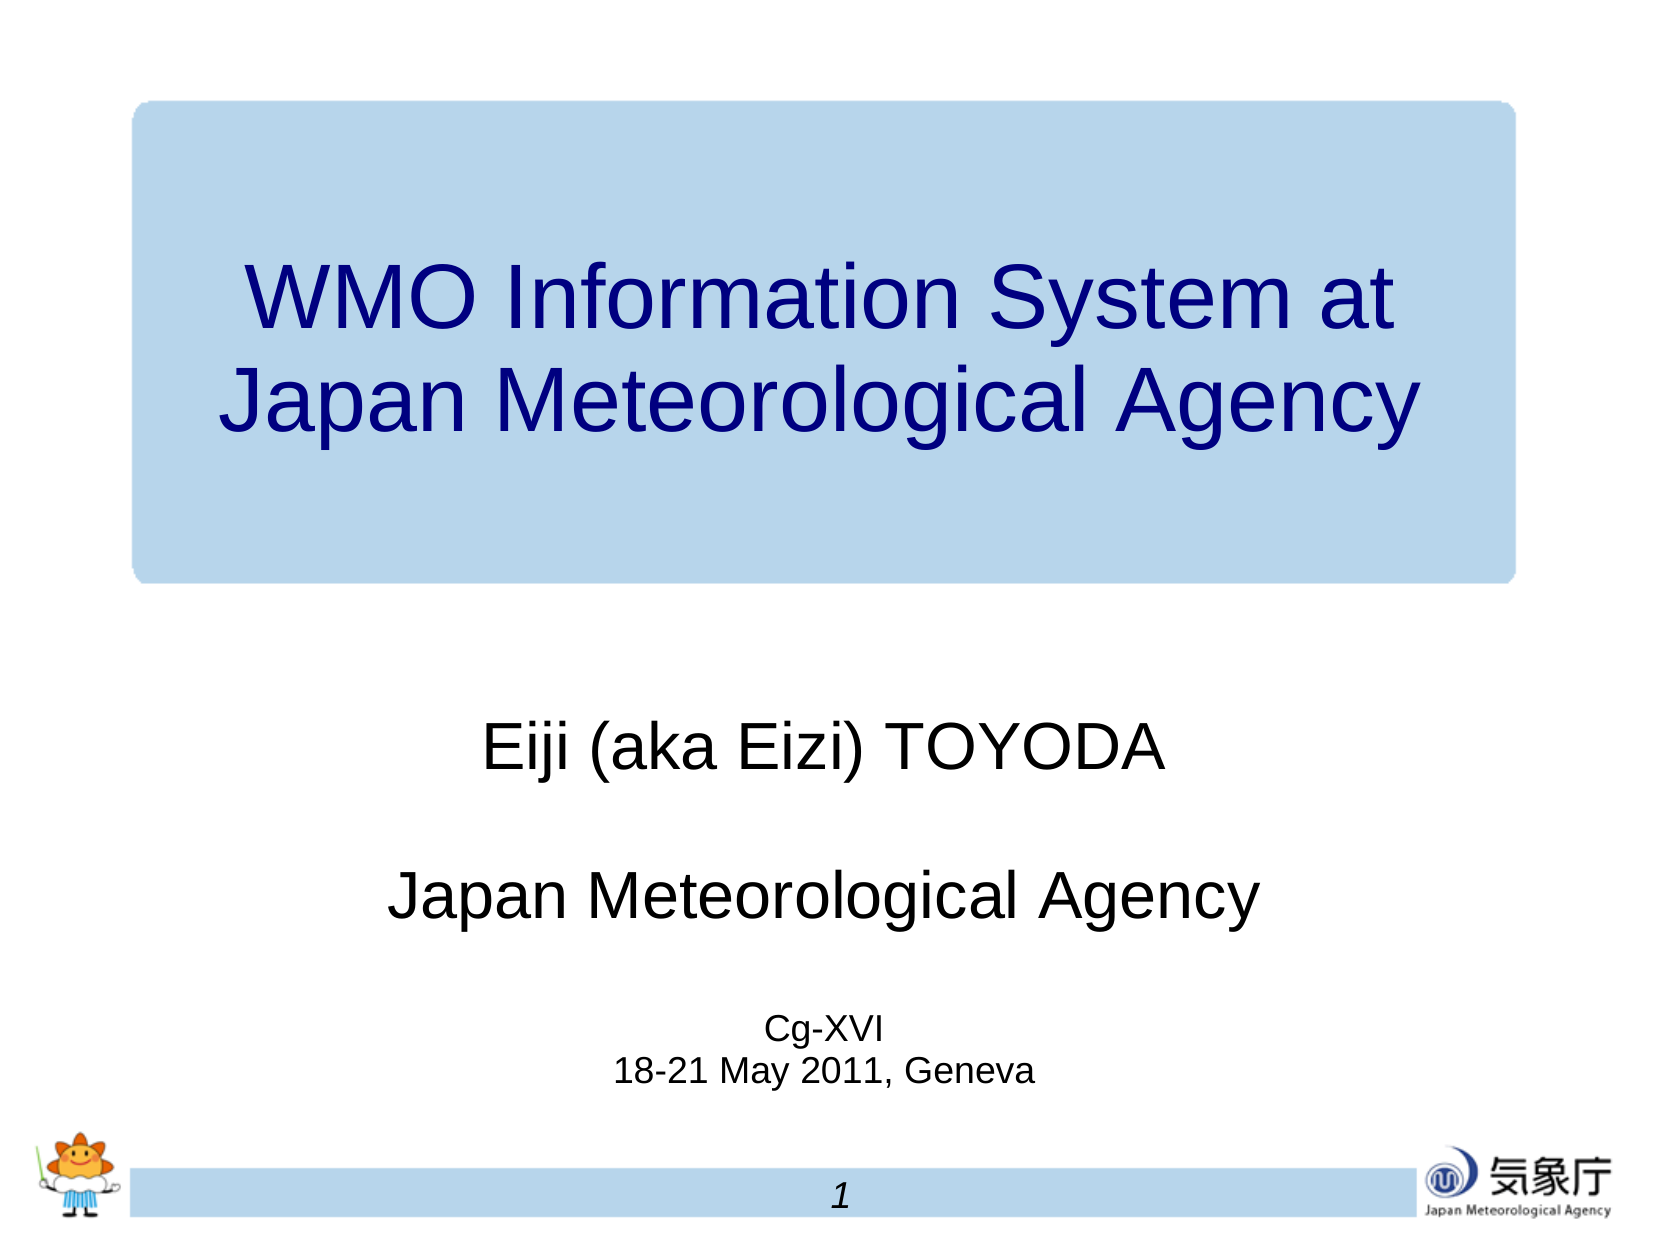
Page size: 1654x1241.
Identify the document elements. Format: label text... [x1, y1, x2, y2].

picture [118, 451, 1536, 601]
title WMO Information System at Japan Meteorological Agency [76, 245, 1565, 451]
picture [118, 88, 1536, 245]
subtitle Eiji (aka Eizi) TOYODA Japan Meteorological Agency Cg-XVI 18-21 May 2011, Geneva [118, 531, 1531, 1195]
picture [24, 1121, 1625, 1230]
